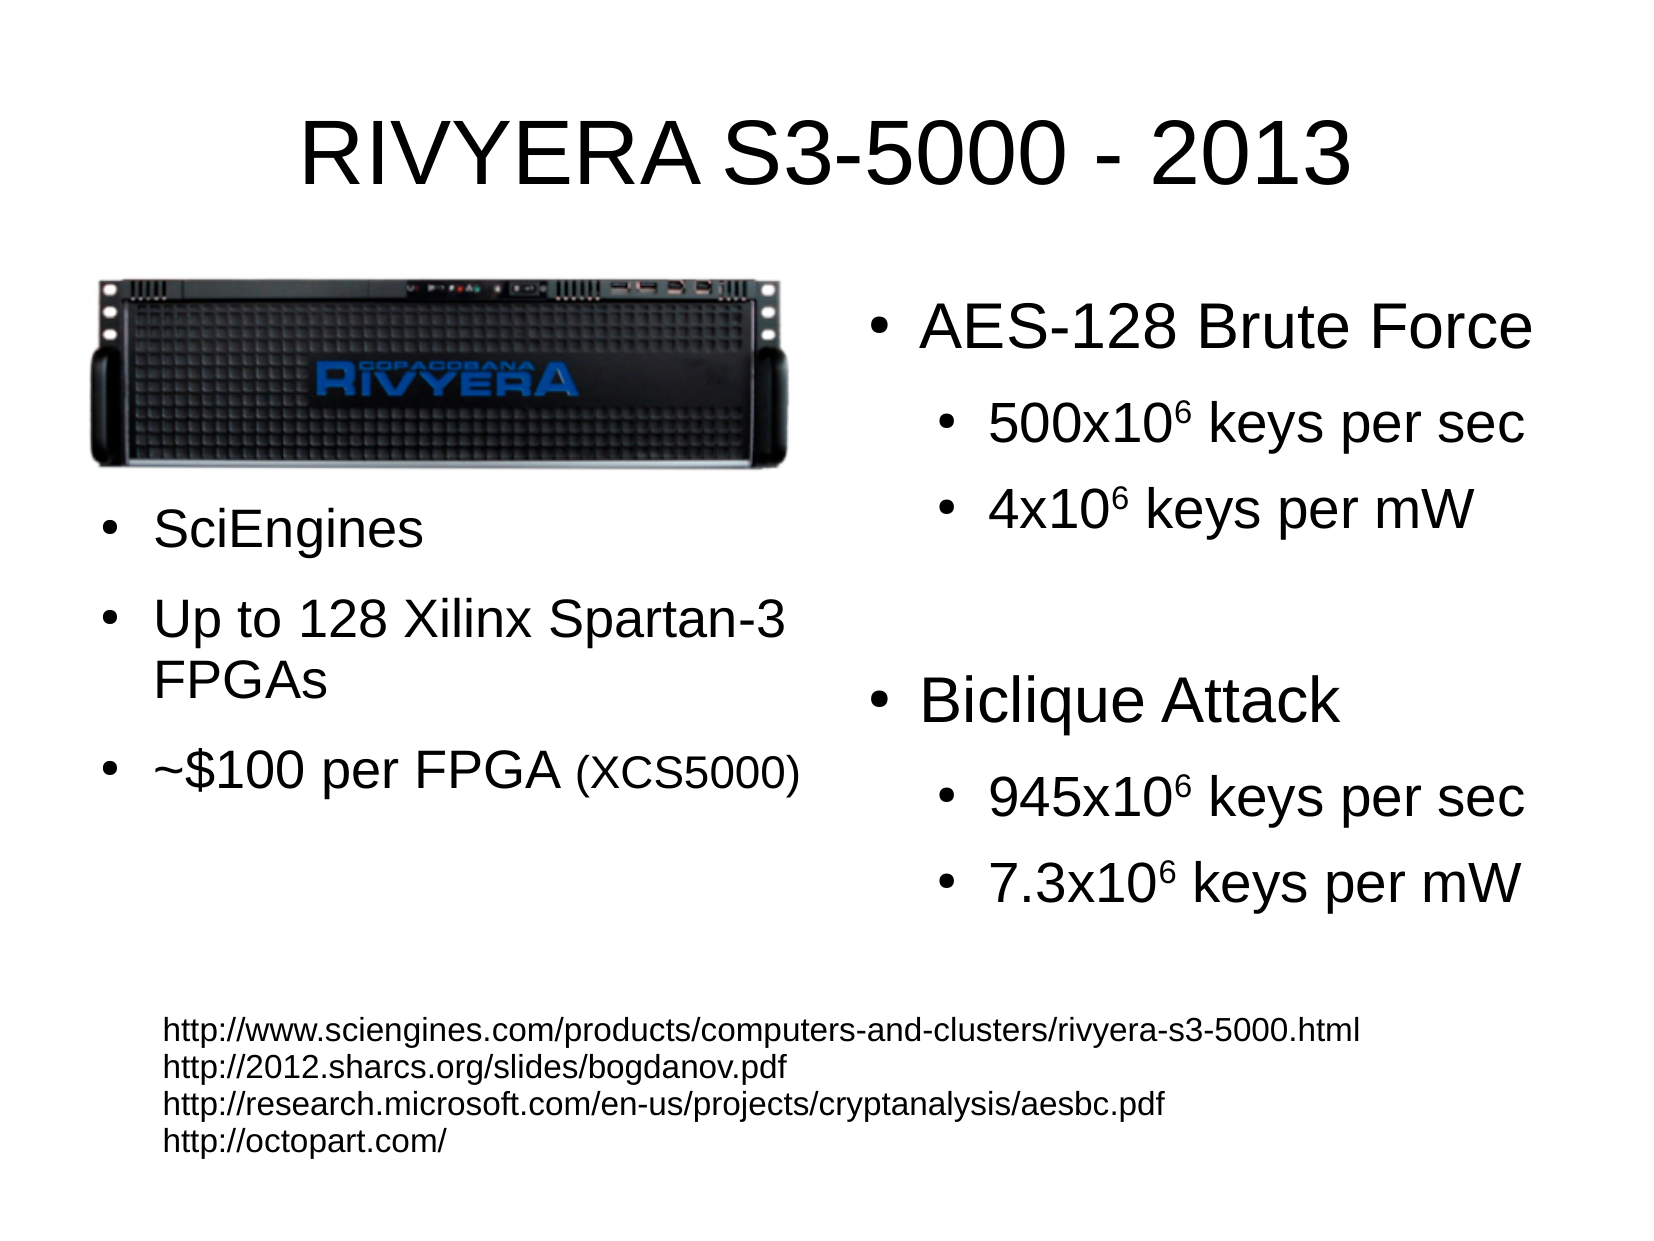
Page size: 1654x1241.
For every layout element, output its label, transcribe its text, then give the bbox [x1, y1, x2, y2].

list AES-128 Brute Force 500x106 keys per sec 4x106 keys per mW Biclique Attack 945x106 keys per sec 7.3x106 keys per mW [851, 290, 1578, 916]
picture [88, 275, 792, 473]
list SciEngines Up to 128 Xilinx Spartan-3 FPGAs ~$100 per FPGA (XCS5000) [82, 290, 809, 1093]
title RIVYERA S3-5000 - 2013 [82, 49, 1571, 257]
text_box http://www.sciengines.com/products/computers-and-clusters/rivyera-s3-5000.html http://2012.sharcs.org/slides/bogdanov.pdf http://research.microsoft.com/en-us/projects/cryptanalysis/aesbc.pdf http://octopart.com/ [147, 1003, 1378, 1167]
